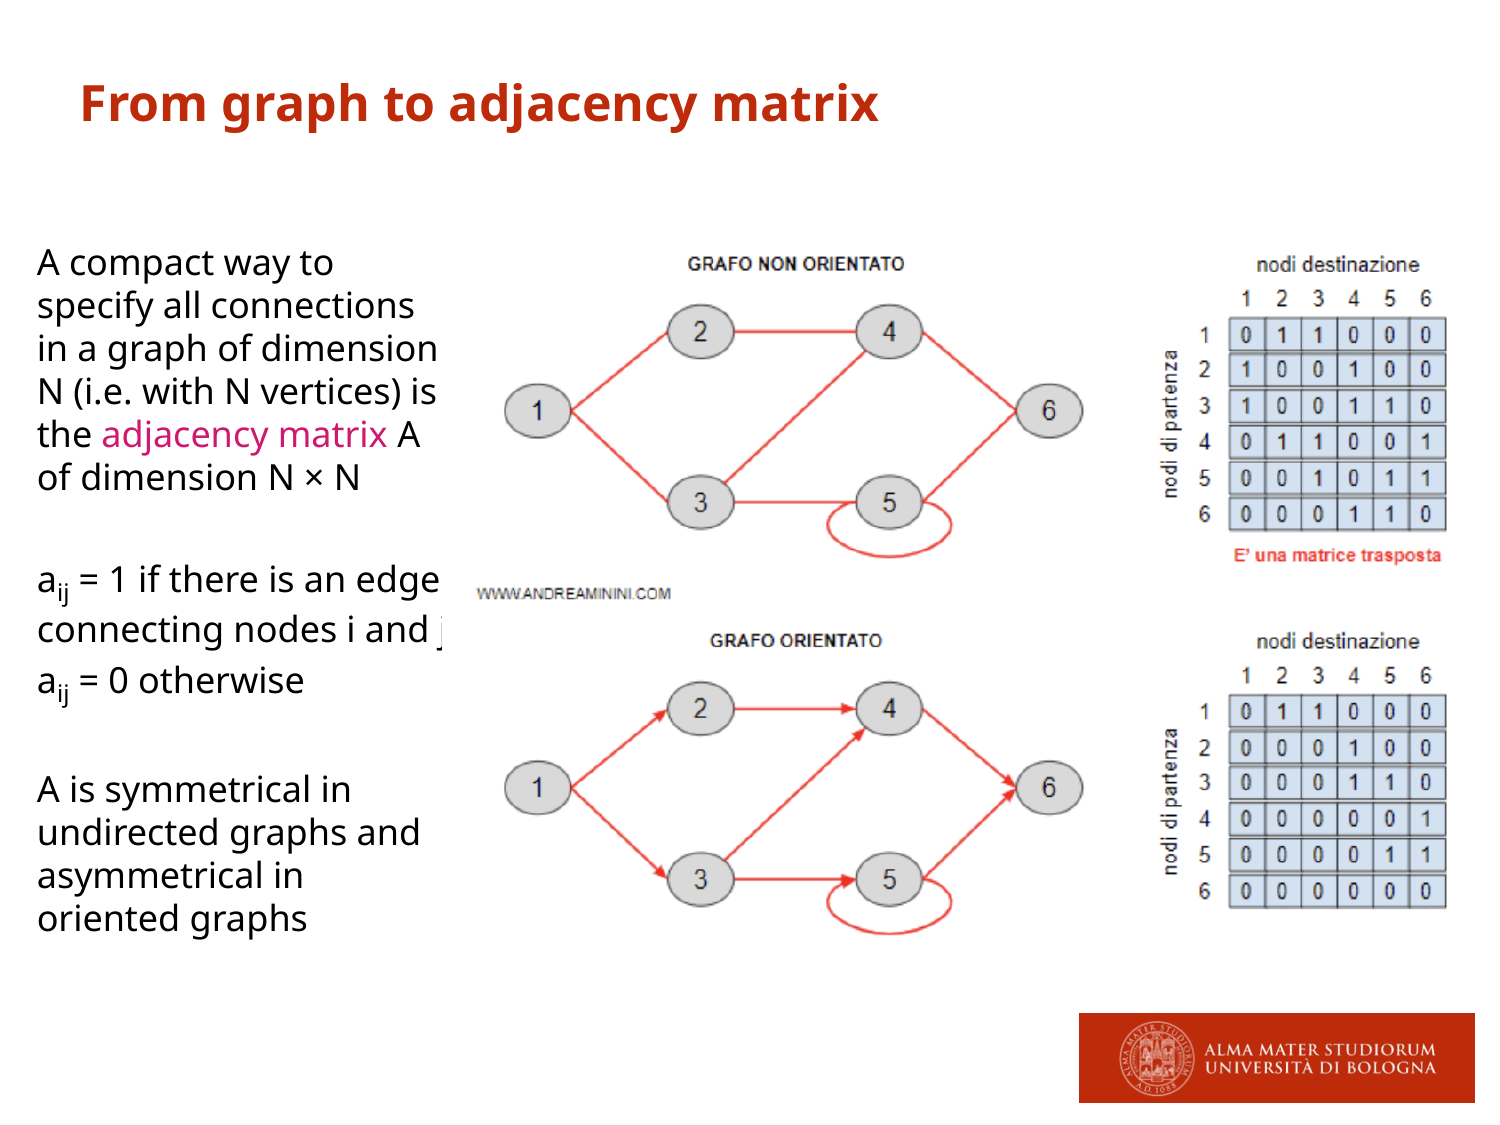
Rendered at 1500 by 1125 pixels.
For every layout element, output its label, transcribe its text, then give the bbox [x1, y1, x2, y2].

list From graph to adjacency matrix [64, 78, 1447, 185]
picture [442, 208, 1476, 965]
list A compact way to specify all connections in a graph of dimension N (i.e. with N vertices) is the adjacency matrix A of dimension N × N aij = 1 if there is an edge connecting nodes i and j aij = 0 otherwise A is symmetrical in undirected graphs and asymmetrical in oriented graphs [21, 231, 467, 988]
